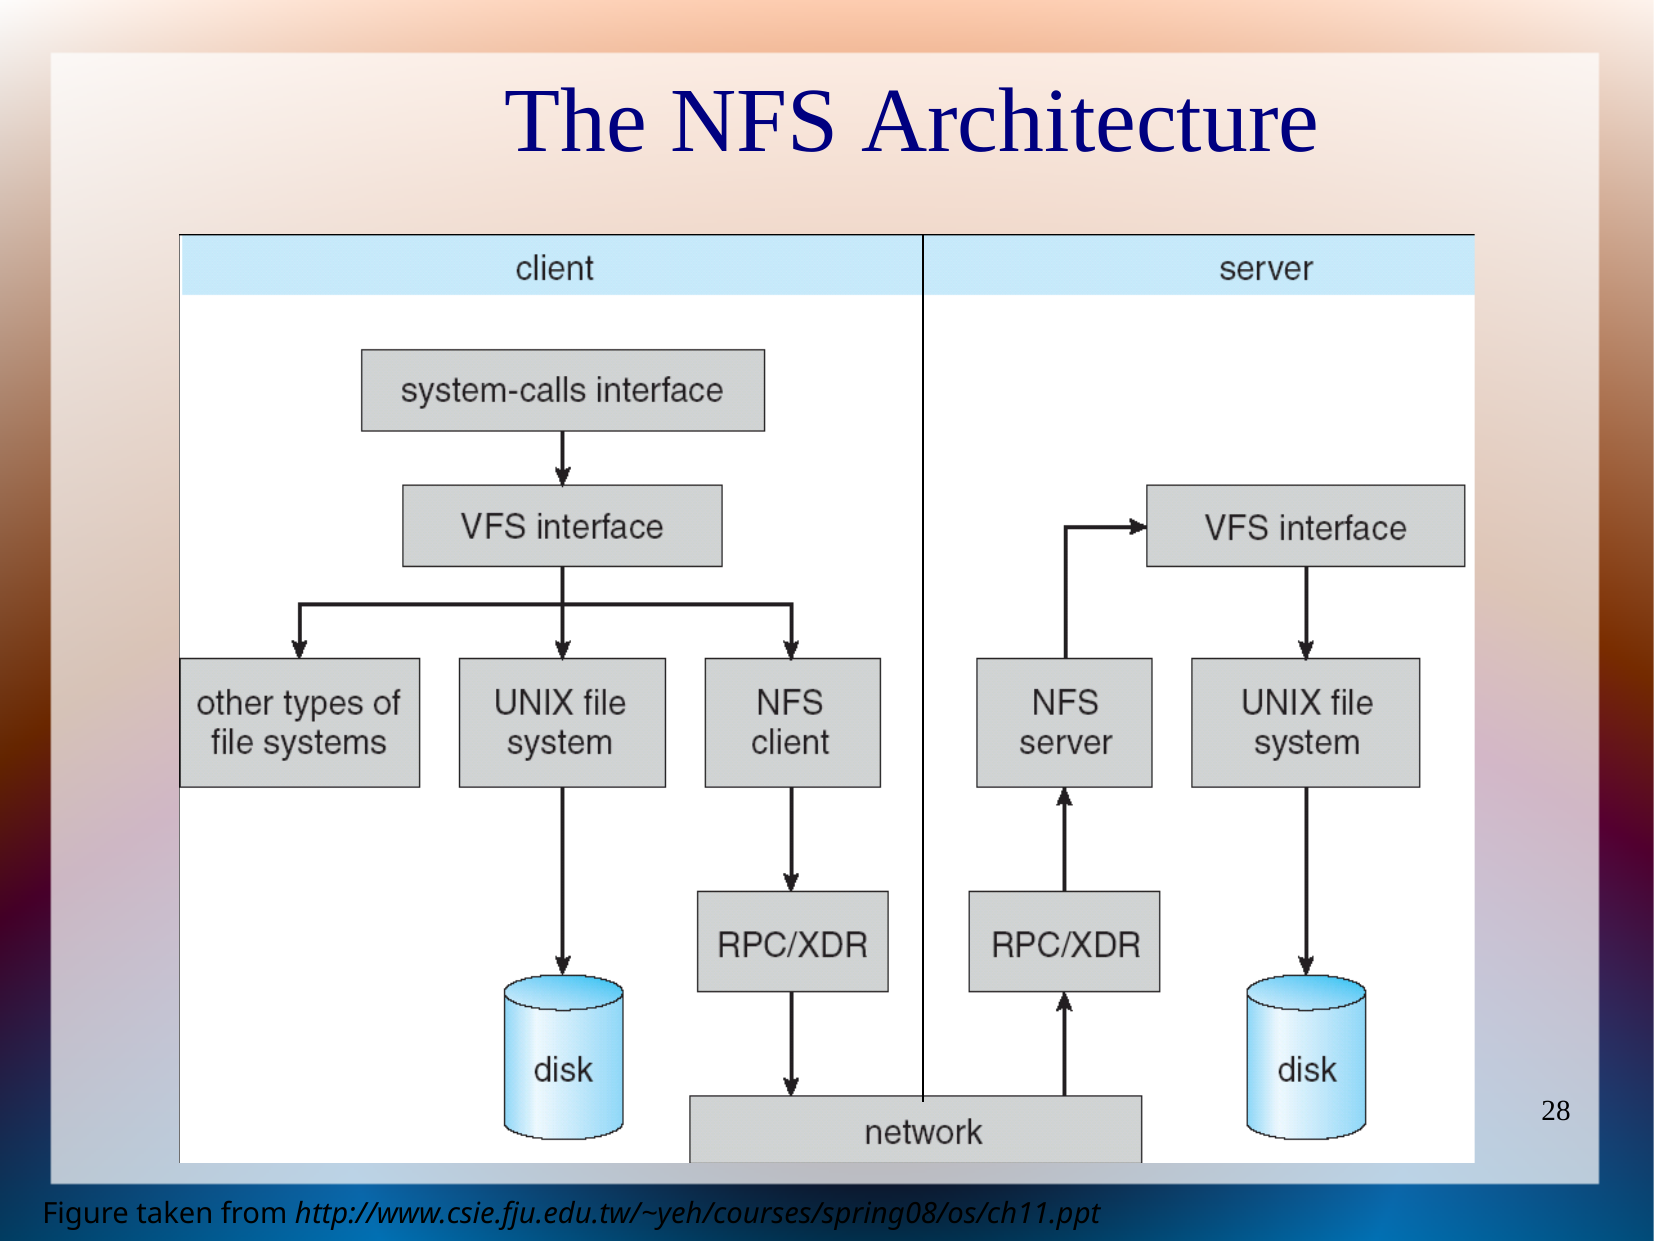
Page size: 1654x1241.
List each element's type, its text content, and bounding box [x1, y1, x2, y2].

text_box Figure taken from http://www.csie.fju.edu.tw/~yeh/courses/spring08/os/ch11.ppt [27, 1184, 1241, 1240]
picture [0, 0, 1654, 1241]
title The NFS Architecture [208, 38, 1618, 180]
